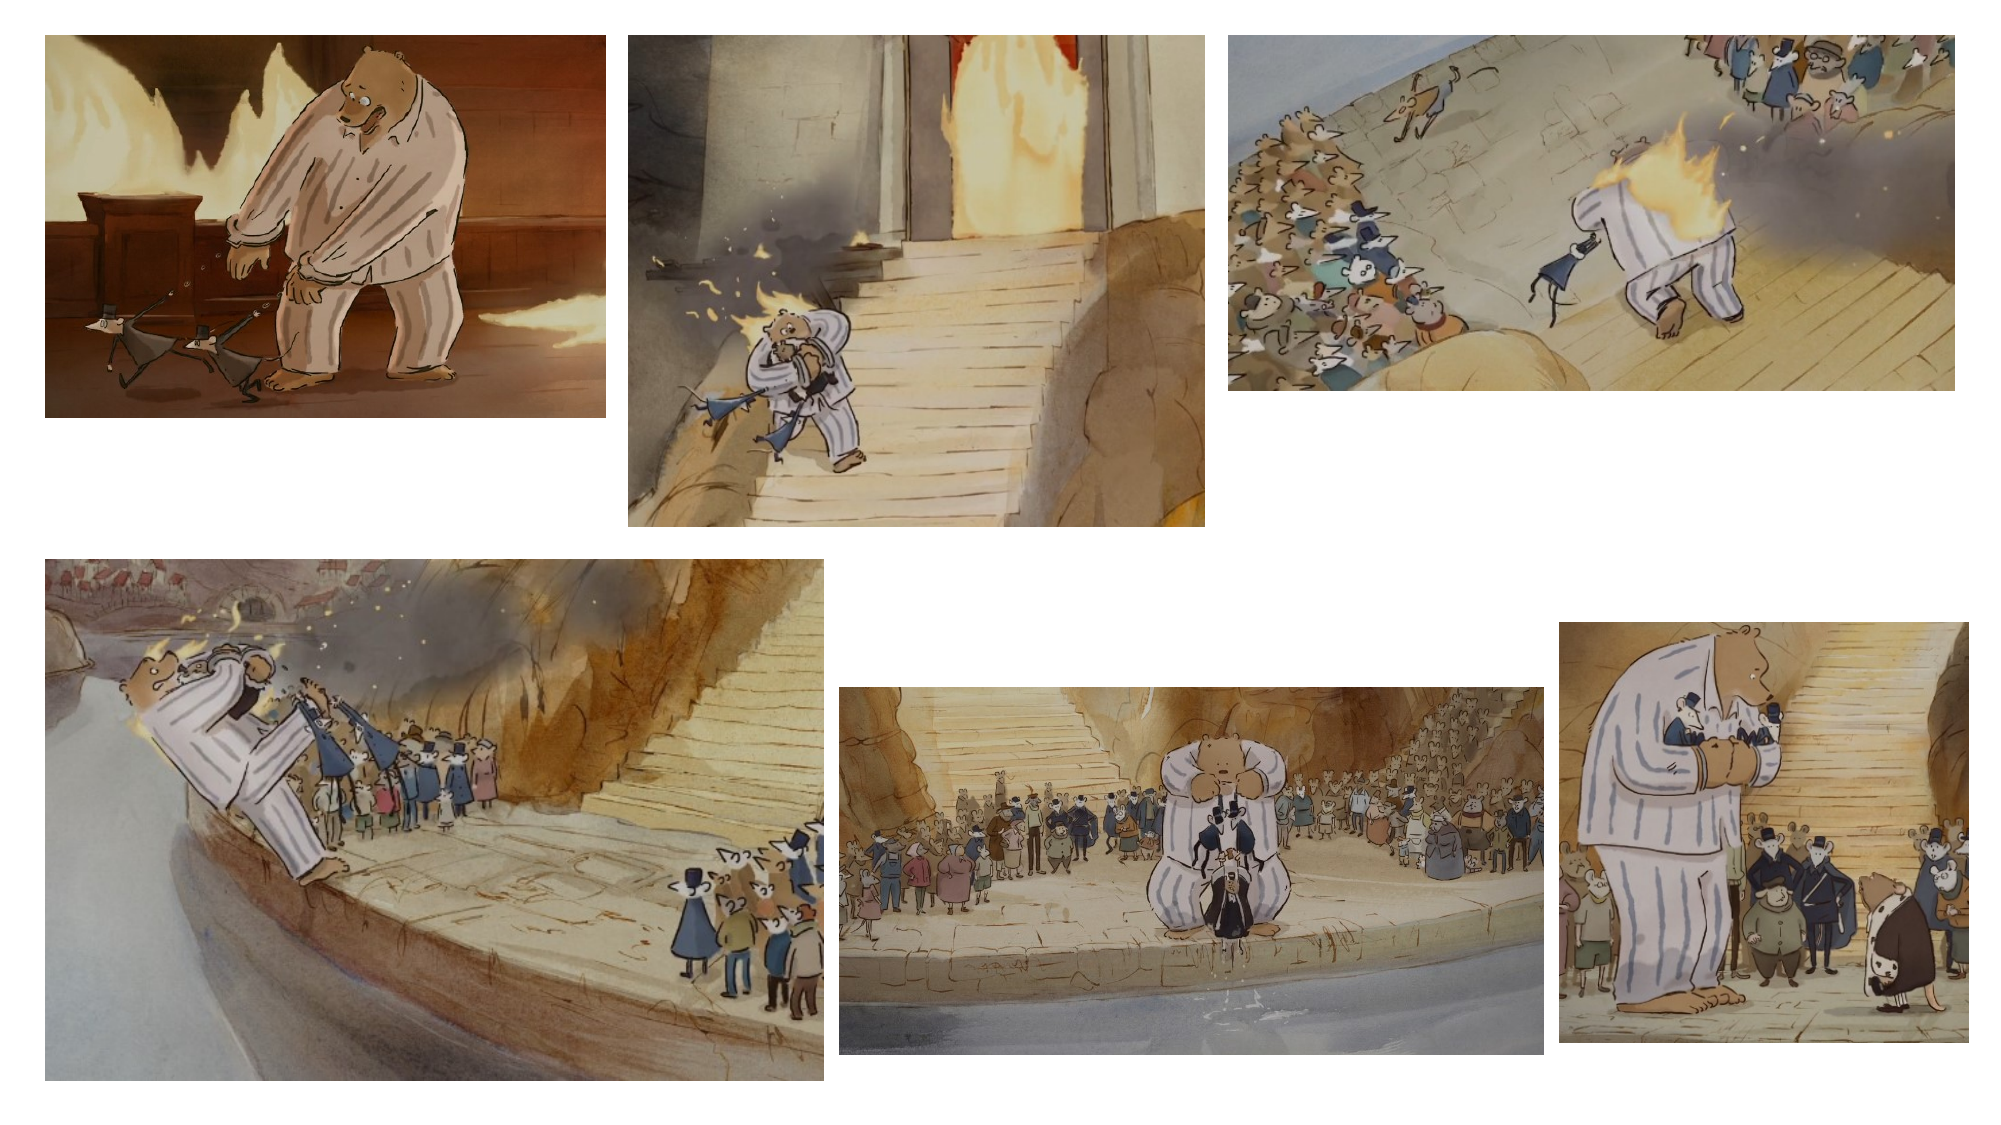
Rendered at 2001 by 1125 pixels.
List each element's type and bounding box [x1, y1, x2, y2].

picture [45, 559, 824, 1081]
picture [1228, 35, 1955, 391]
picture [45, 35, 606, 418]
picture [1559, 622, 1969, 1043]
picture [628, 35, 1205, 527]
picture [839, 687, 1544, 1055]
